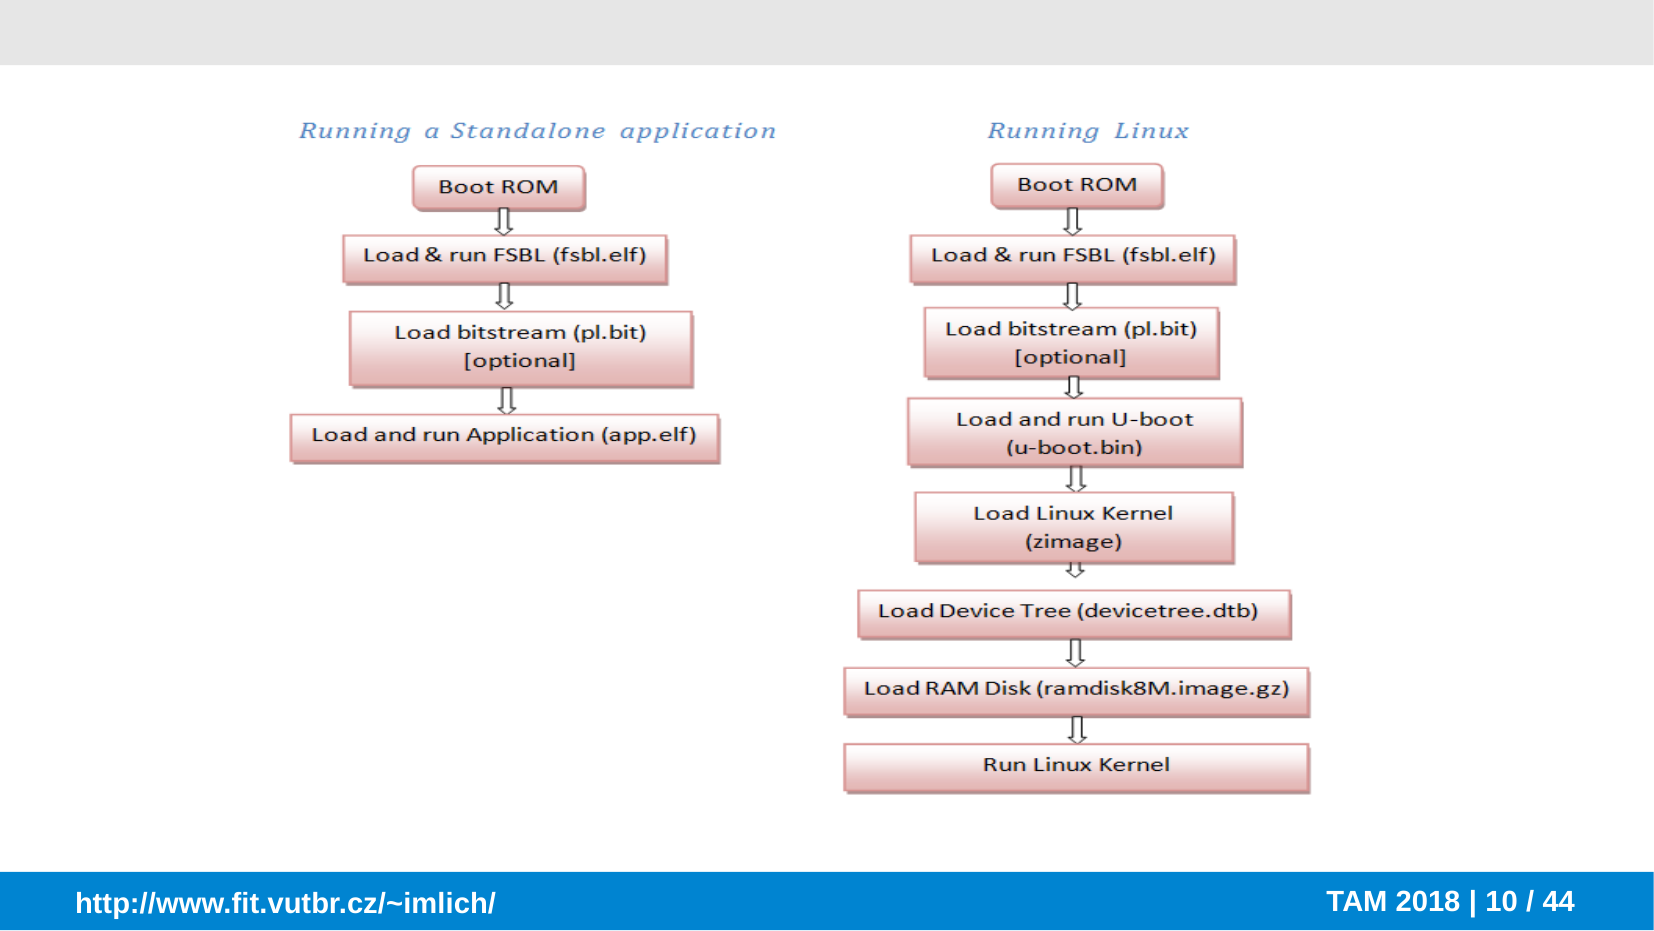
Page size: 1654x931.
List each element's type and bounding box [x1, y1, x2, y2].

picture [252, 117, 1413, 824]
